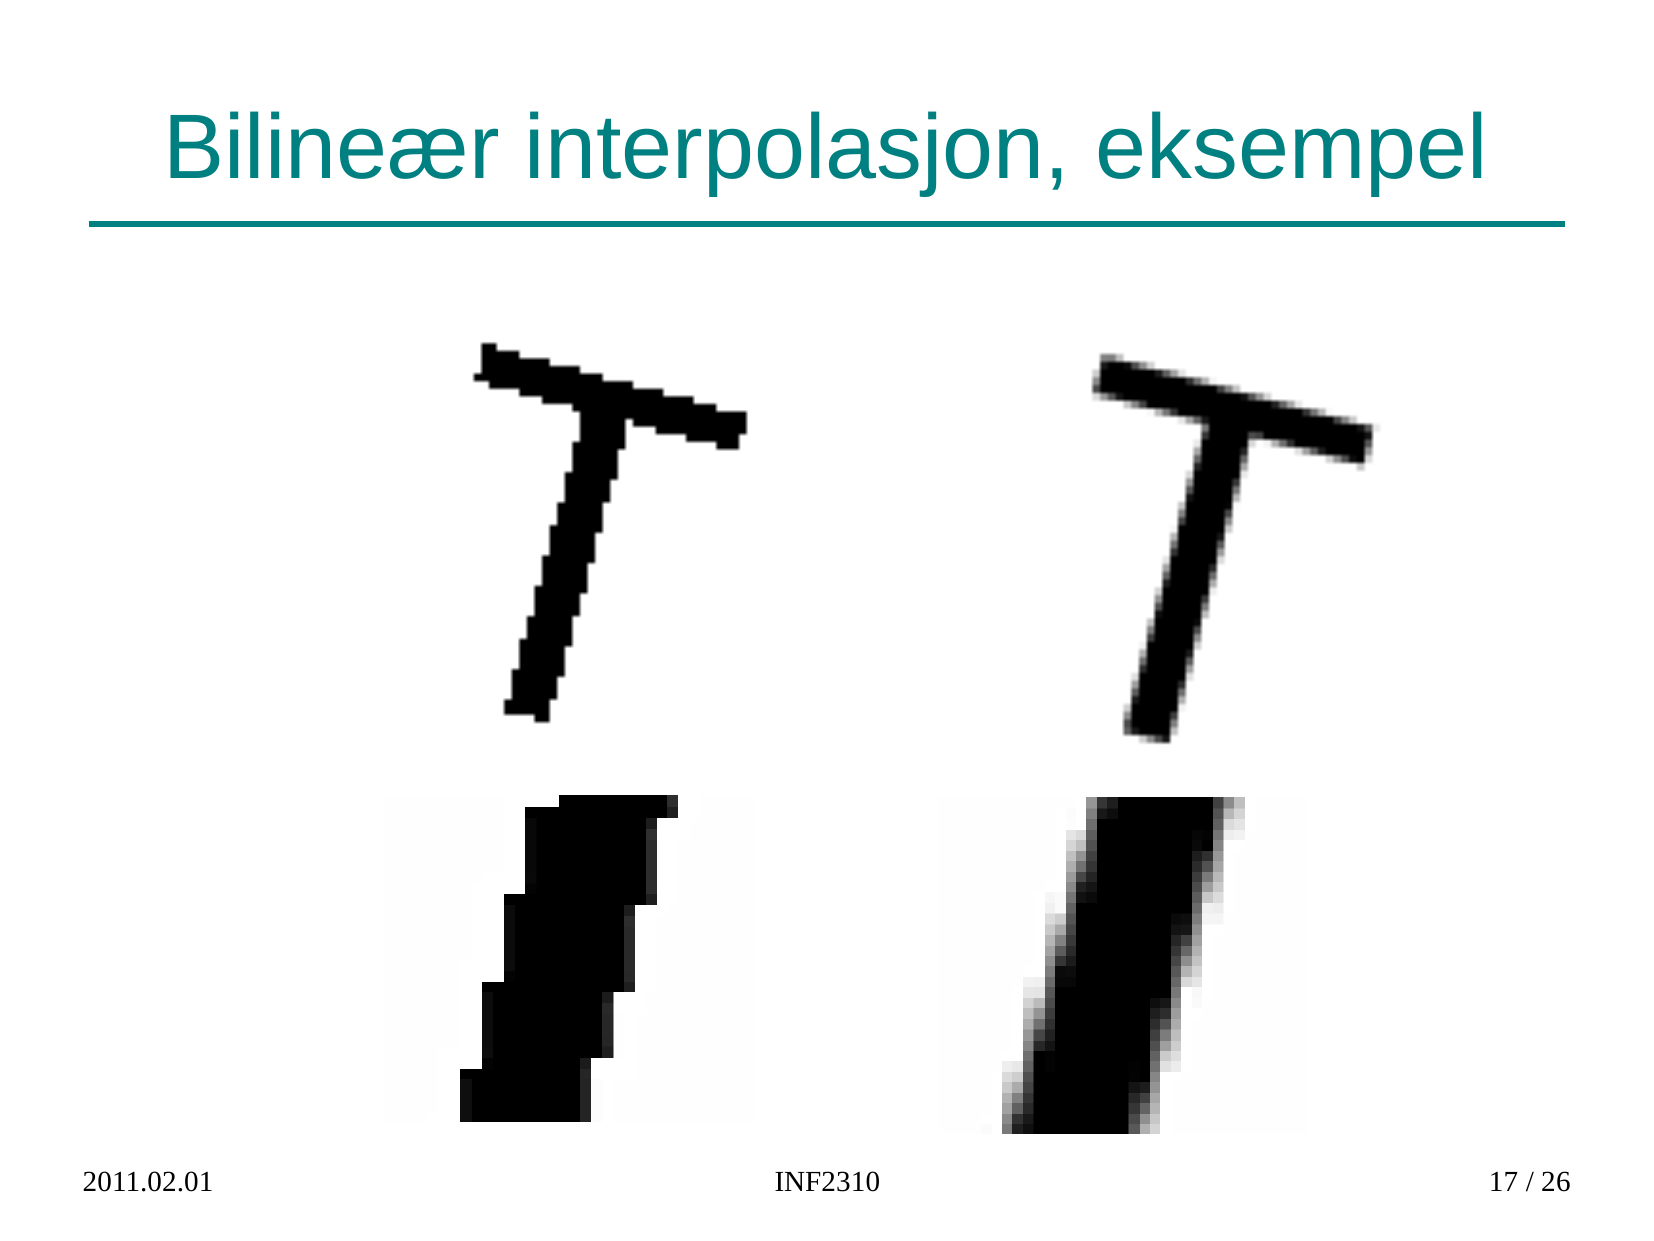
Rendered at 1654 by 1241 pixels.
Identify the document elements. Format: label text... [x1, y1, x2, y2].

title Bilineær interpolasjon, eksempel [82, 50, 1571, 244]
picture [301, 231, 892, 1123]
picture [915, 231, 1506, 1134]
